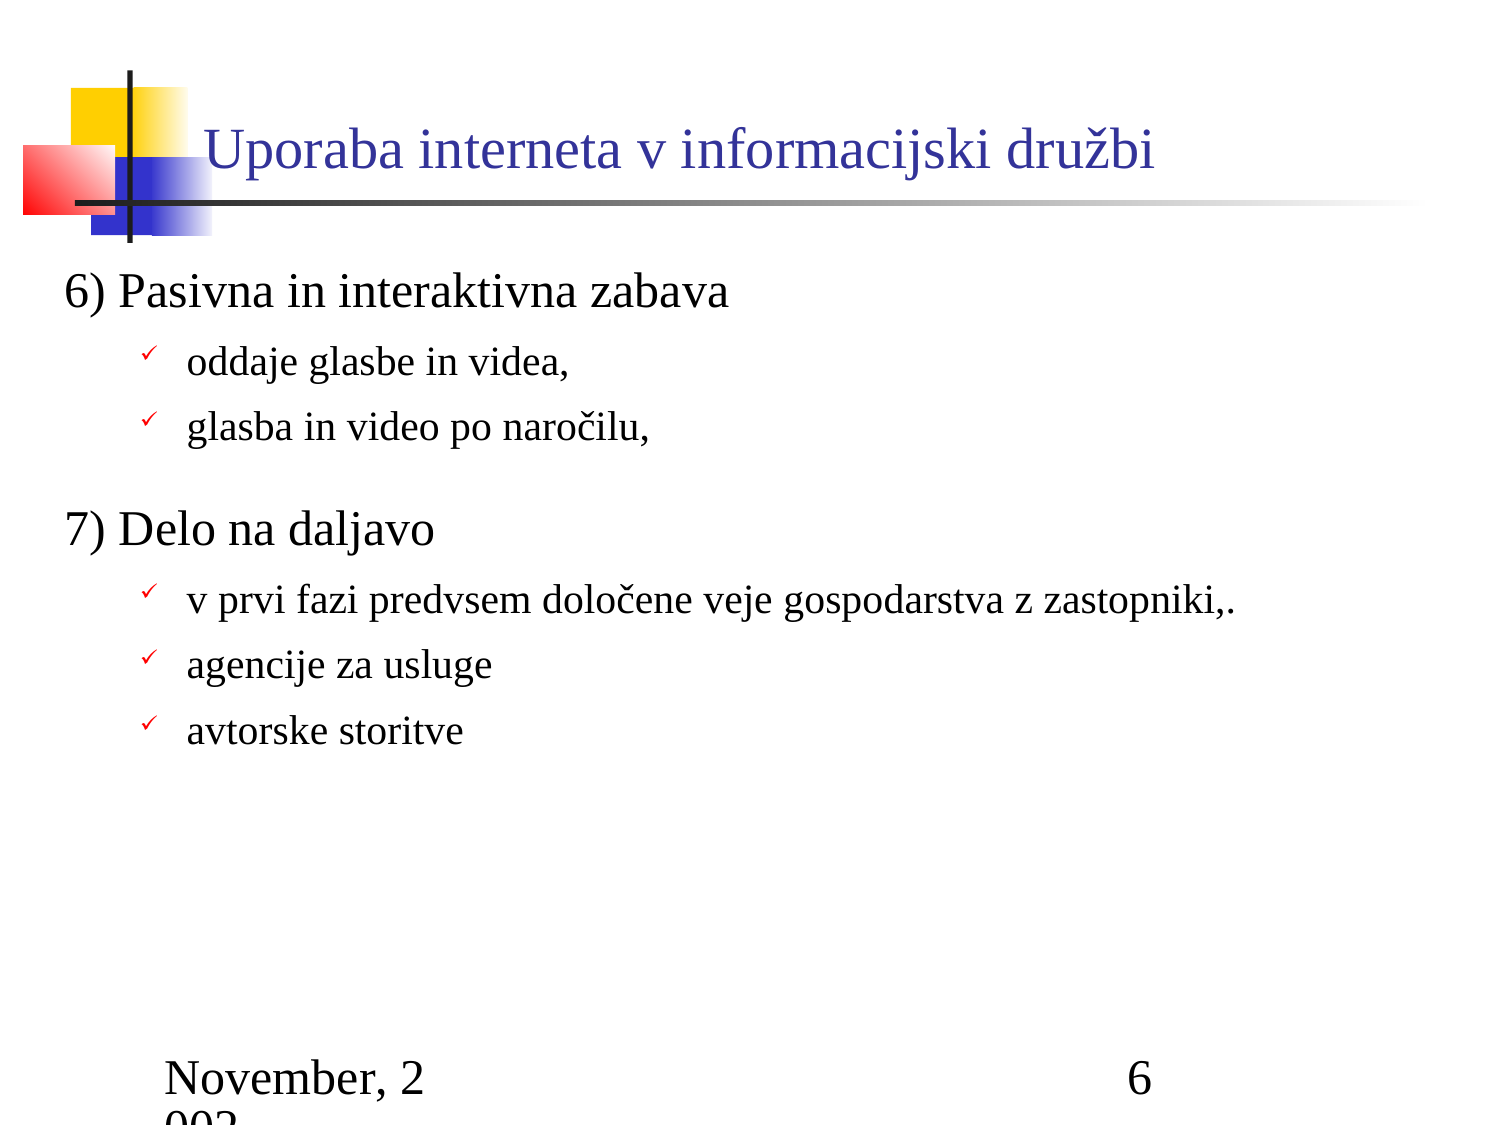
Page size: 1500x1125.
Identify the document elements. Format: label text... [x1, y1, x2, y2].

title Uporaba interneta v informacijski družbi [188, 101, 1468, 188]
list 6) Pasivna in interaktivna zabava oddaje glasbe in videa, glasba in video po naročilu, 7) Delo na daljavo v prvi fazi predvsem določene veje gospodarstva z zastopniki,. agencije za usluge avtorske storitve [50, 249, 1469, 1007]
